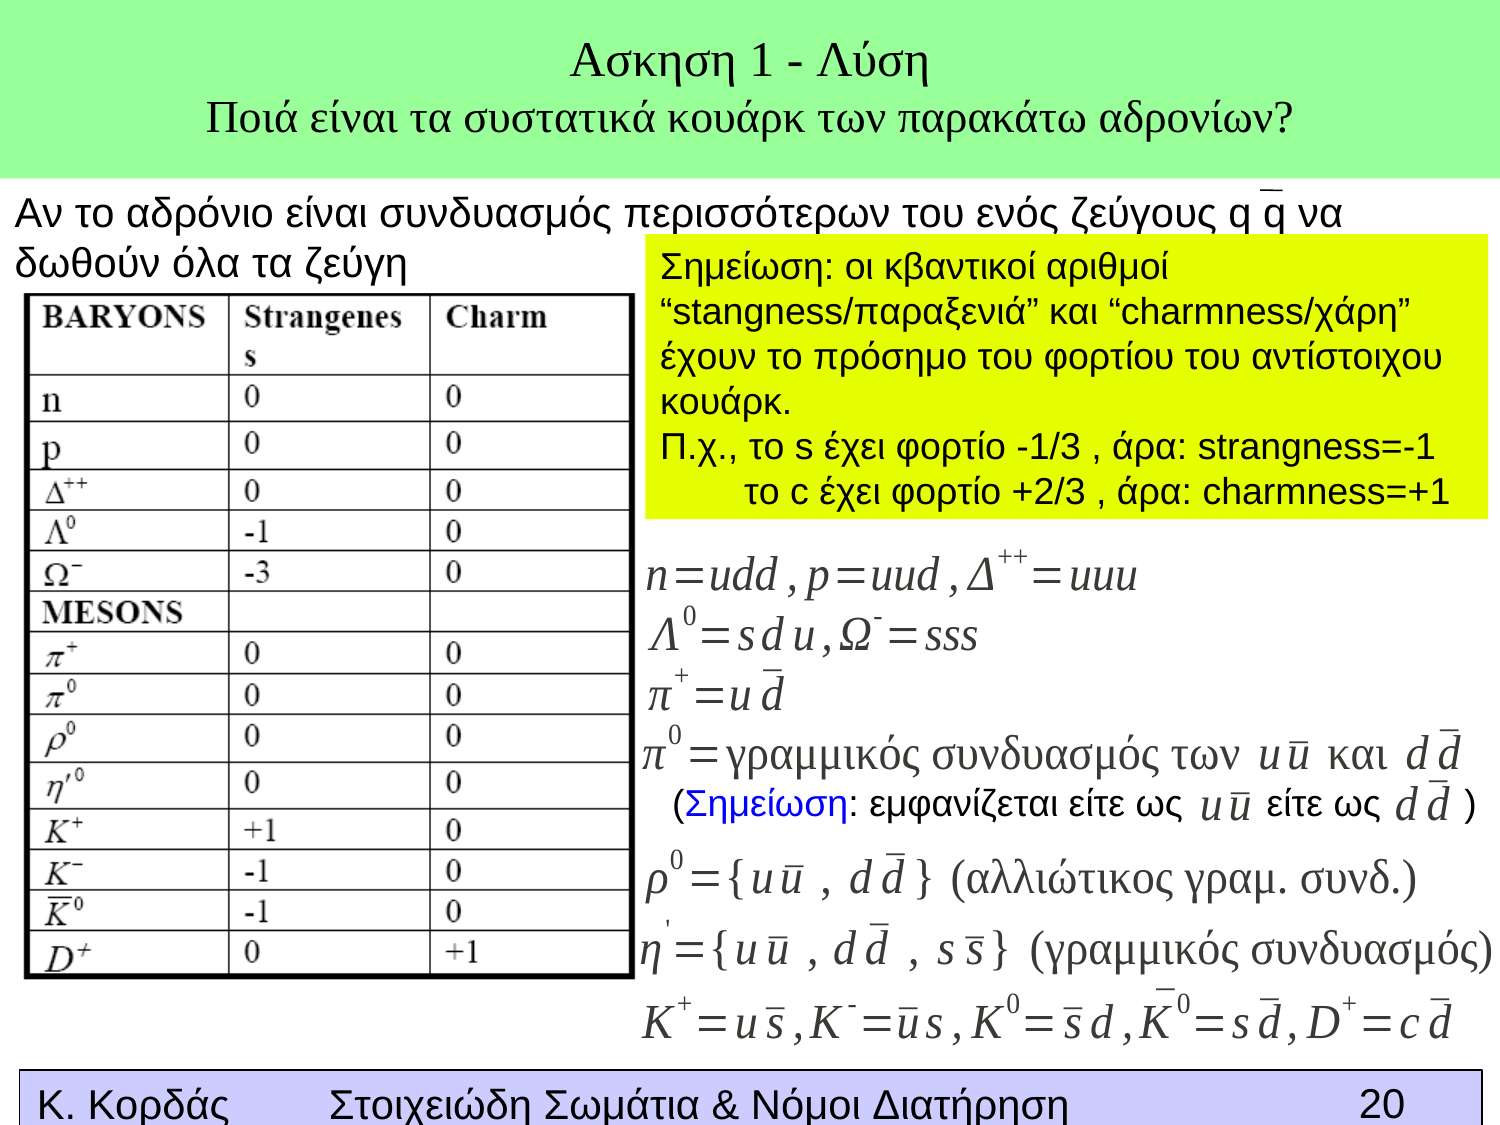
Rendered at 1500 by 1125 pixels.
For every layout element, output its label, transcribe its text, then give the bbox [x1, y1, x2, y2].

picture [0, 294, 1027, 996]
text_box (Σημείωση: εμφανίζεται είτε ως είτε ως ) [657, 771, 1500, 832]
text_box Σημείωση: οι κβαντικοί αριθμοί “stangness/παραξενιά” και “charmness/χάρη” έχουν το πρόσημο του φορτίου του αντίστοιχου κουάρκ. Π.χ., το s έχει φορτίο -1/3 , άρα: strangness=-1 το c έχει φορτίο +2/3 , άρα: charmness=+1 [645, 234, 1489, 520]
text_box Ασκηση 1 - Λύση Ποιά είναι τα συστατικά κουάρκ των παρακάτω αδρονίων? [0, 0, 1500, 178]
chart [1383, 777, 1469, 832]
chart [627, 541, 1479, 782]
text_box Αν το αδρόνιο είναι συνδυασμός περισσότερων του ενός ζεύγους q q να δωθούν όλα τα ζεύγη [0, 178, 1500, 294]
chart [632, 844, 1435, 906]
chart [1188, 777, 1269, 832]
chart [627, 915, 1500, 977]
chart [627, 985, 1469, 1049]
picture [802, 603, 1027, 720]
